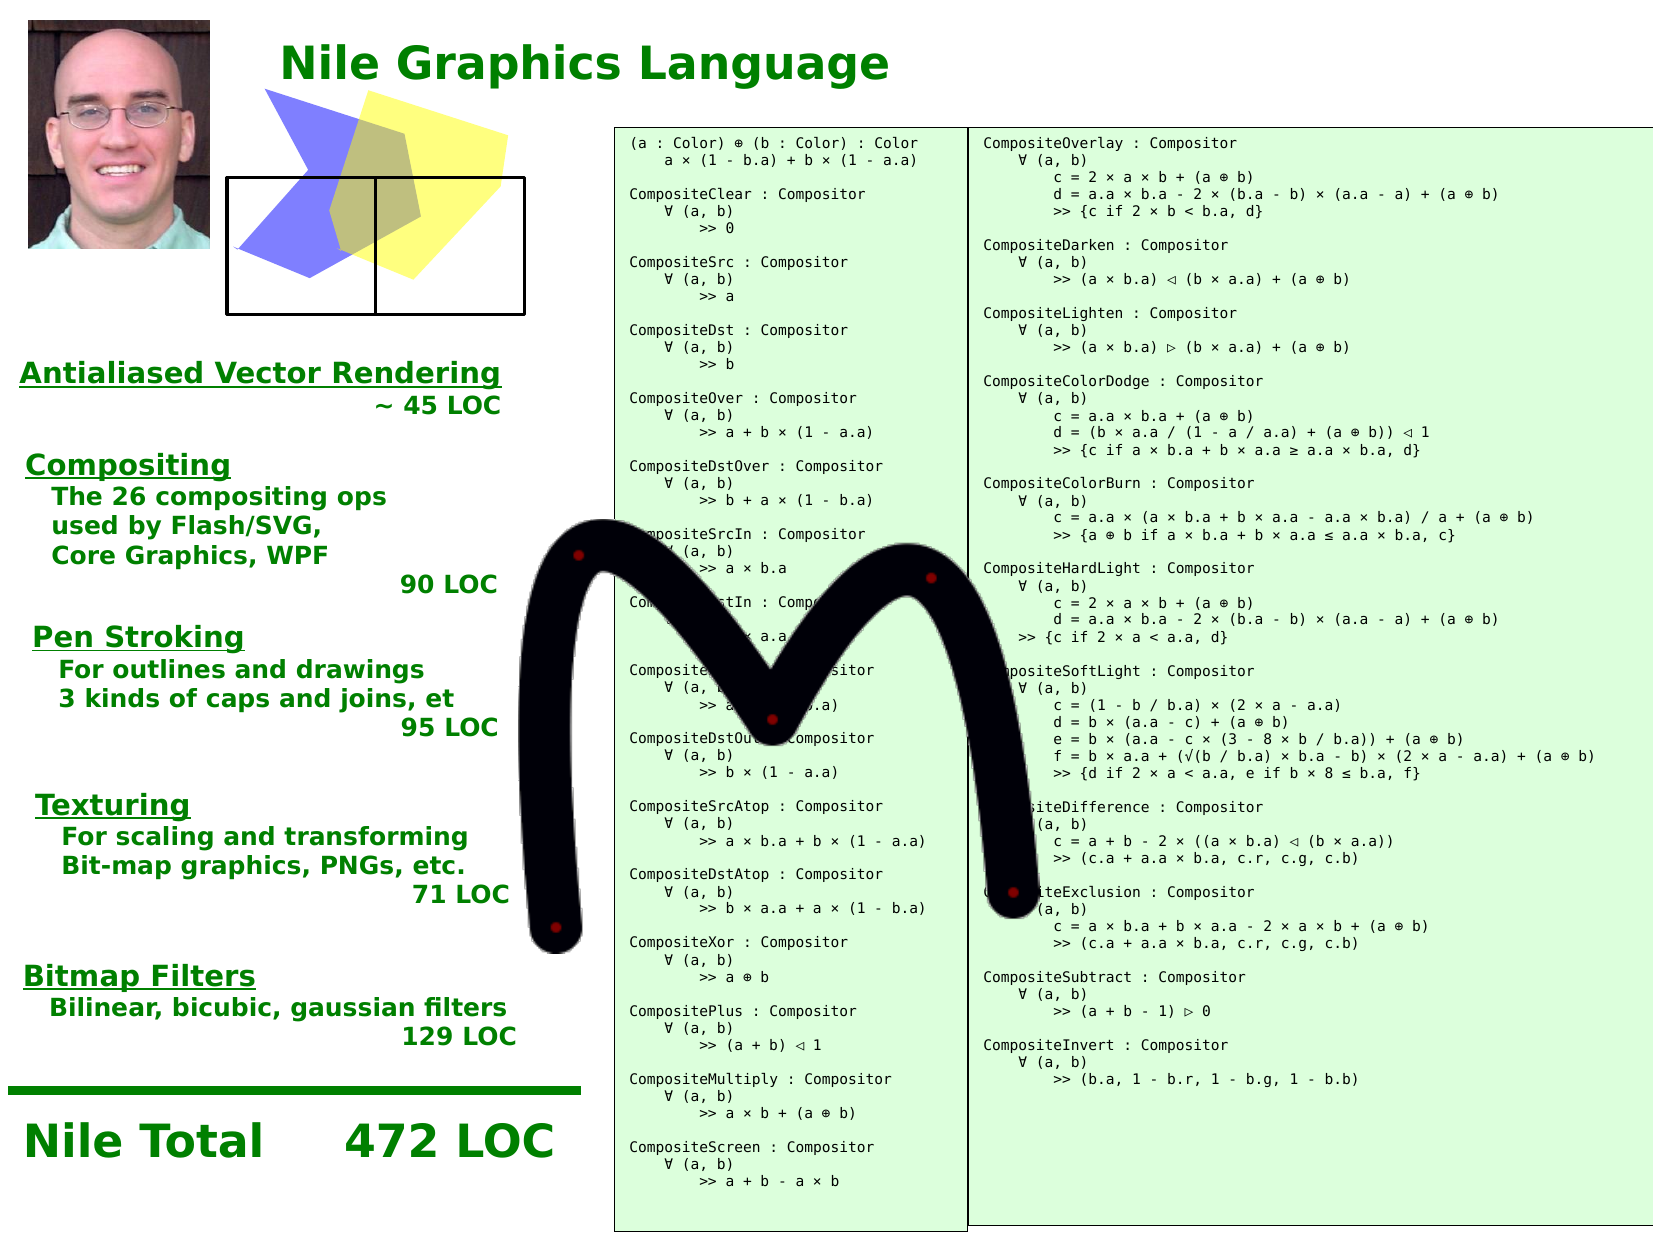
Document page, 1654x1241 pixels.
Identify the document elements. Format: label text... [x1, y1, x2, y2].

text_box CompositeOverlay : Compositor ∀ (a, b) c = 2 × a × b + (a ⊕ b) d = a.a × b.a - 2 × (b.a - b) × (a.a - a) + (a ⊕ b) >> {c if 2 × b < b.a, d} CompositeDarken : Compositor ∀ (a, b) >> (a × b.a) ◁ (b × a.a) + (a ⊕ b) CompositeLighten : Compositor ∀ (a, b) >> (a × b.a) ▷ (b × a.a) + (a ⊕ b) CompositeColorDodge : Compositor ∀ (a, b) c = a.a × b.a + (a ⊕ b) d = (b × a.a / (1 - a / a.a) + (a ⊕ b)) ◁ 1 >> {c if a × b.a + b × a.a ≥ a.a × b.a, d} CompositeColorBurn : Compositor ∀ (a, b) c = a.a × (a × b.a + b × a.a - a.a × b.a) / a + (a ⊕ b) >> {a ⊕ b if a × b.a + b × a.a ≤ a.a × b.a, c} CompositeHardLight : Compositor ∀ (a, b) c = 2 × a × b + (a ⊕ b) d = a.a × b.a - 2 × (b.a - b) × (a.a - a) + (a ⊕ b) >> {c if 2 × a < a.a, d} CompositeSoftLight : Compositor ∀ (a, b) c = (1 - b / b.a) × (2 × a - a.a) d = b × (a.a - c) + (a ⊕ b) e = b × (a.a - c × (3 - 8 × b / b.a)) + (a ⊕ b) f = b × a.a + (√(b / b.a) × b.a - b) × (2 × a - a.a) + (a ⊕ b) >> {d if 2 × a < a.a, e if b × 8 ≤ b.a, f} CompositeDifference : Compositor ∀ (a, b) c = a + b - 2 × ((a × b.a) ◁ (b × a.a)) >> (c.a + a.a × b.a, c.r, c.g, c.b) CompositeExclusion : Compositor ∀ (a, b) c = a × b.a + b × a.a - 2 × a × b + (a ⊕ b) >> (c.a + a.a × b.a, c.r, c.g, c.b) CompositeSubtract : Compositor ∀ (a, b) >> (a + b - 1) ▷ 0 CompositeInvert : Compositor ∀ (a, b) >> (b.a, 1 - b.r, 1 - b.g, 1 - b.b) [968, 127, 1653, 1226]
text_box (a : Color) ⊕ (b : Color) : Color a × (1 - b.a) + b × (1 - a.a) CompositeClear : Compositor ∀ (a, b) >> 0 CompositeSrc : Compositor ∀ (a, b) >> a CompositeDst : Compositor ∀ (a, b) >> b CompositeOver : Compositor ∀ (a, b) >> a + b × (1 - a.a) CompositeDstOver : Compositor ∀ (a, b) >> b + a × (1 - b.a) CompositeSrcIn : Compositor ∀ (a, b) >> a × b.a CompositeDstIn : Compositor ∀ (a, b) >> b × a.a CompositeSrcOut : Compositor ∀ (a, b) >> a × (1 - b.a) CompositeDstOut : Compositor ∀ (a, b) >> b × (1 - a.a) CompositeSrcAtop : Compositor ∀ (a, b) >> a × b.a + b × (1 - a.a) CompositeDstAtop : Compositor ∀ (a, b) >> b × a.a + a × (1 - b.a) CompositeXor : Compositor ∀ (a, b) >> a ⊕ b CompositePlus : Compositor ∀ (a, b) >> (a + b) ◁ 1 CompositeMultiply : Compositor ∀ (a, b) >> a × b + (a ⊕ b) CompositeScreen : Compositor ∀ (a, b) >> a + b - a × b [614, 127, 968, 519]
text_box Nile Total 472 LOC [8, 1107, 585, 1176]
text_box [233, 179, 374, 279]
picture [518, 519, 1040, 954]
picture [28, 20, 210, 249]
text_box Compositing The 26 compositing ops used by Flash/SVG, Core Graphics, WPF 90 LOC [10, 457, 514, 607]
text_box Texturing For scaling and transforming Bit-map graphics, PNGs, etc. 71 LOC [20, 780, 518, 918]
text_box (a : Color) ⊕ (b : Color) : Color a × (1 - b.a) + b × (1 - a.a) CompositeClear : Compositor ∀ (a, b) >> 0 CompositeSrc : Compositor ∀ (a, b) >> a CompositeDst : Compositor ∀ (a, b) >> b CompositeOver : Compositor ∀ (a, b) >> a + b × (1 - a.a) CompositeDstOver : Compositor ∀ (a, b) >> b + a × (1 - b.a) CompositeSrcIn : Compositor ∀ (a, b) >> a × b.a CompositeDstIn : Compositor ∀ (a, b) >> b × a.a CompositeSrcOut : Compositor ∀ (a, b) >> a × (1 - b.a) CompositeDstOut : Compositor ∀ (a, b) >> b × (1 - a.a) CompositeSrcAtop : Compositor ∀ (a, b) >> a × b.a + b × (1 - a.a) CompositeDstAtop : Compositor ∀ (a, b) >> b × a.a + a × (1 - b.a) CompositeXor : Compositor ∀ (a, b) >> a ⊕ b CompositePlus : Compositor ∀ (a, b) >> (a + b) ◁ 1 CompositeMultiply : Compositor ∀ (a, b) >> a × b + (a ⊕ b) CompositeScreen : Compositor ∀ (a, b) >> a + b - a × b [614, 954, 968, 1232]
text_box [377, 179, 502, 280]
text_box Bitmap Filters Bilinear, bicubic, gaussian filters 129 LOC [8, 951, 536, 1067]
text_box Nile Graphics Language [264, 29, 994, 98]
text_box Antialiased Vector Rendering ~ 45 LOC [4, 349, 532, 457]
text_box [264, 88, 509, 176]
text_box Pen Stroking For outlines and drawings 3 kinds of caps and joins, et 95 LOC [17, 613, 518, 751]
